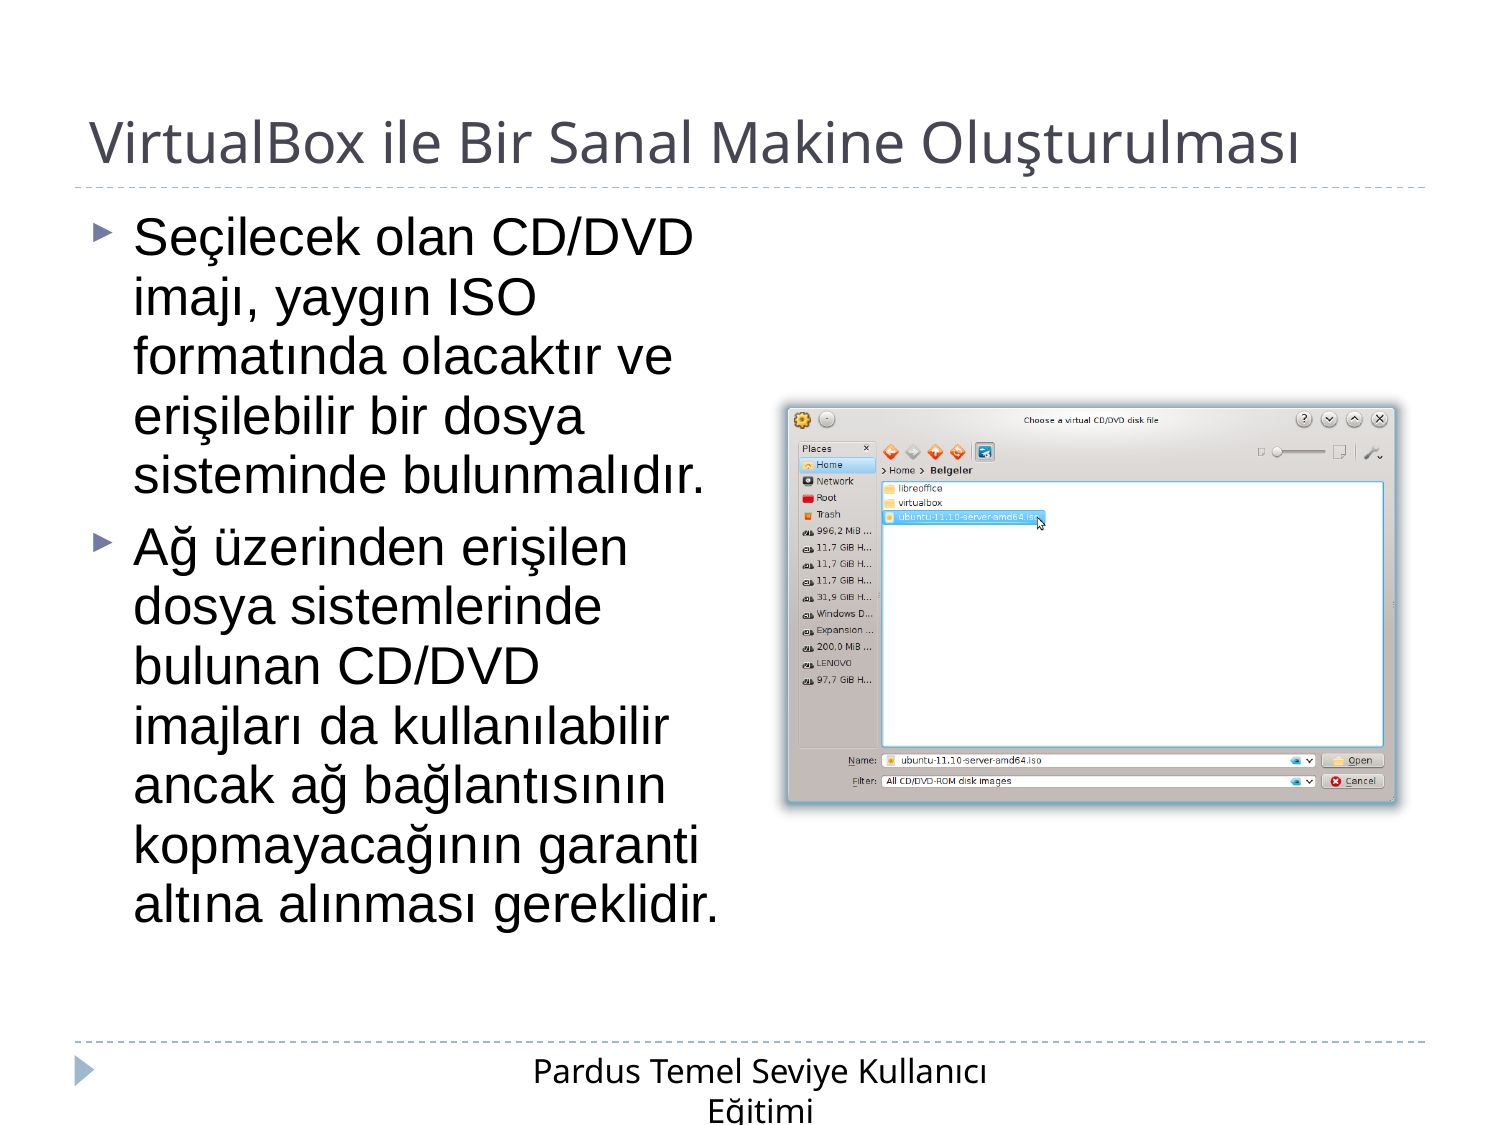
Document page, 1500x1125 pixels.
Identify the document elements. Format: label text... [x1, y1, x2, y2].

picture [759, 379, 1423, 830]
list Seçilecek olan CD/DVD imajı, yaygın ISO formatında olacaktır ve erişilebilir bir dosya sisteminde bulunmalıdır. Ağ üzerinden erişilen dosya sistemlerinde bulunan CD/DVD imajları da kullanılabilir ancak ağ bağlantısının kopmayacağının garanti altına alınması gereklidir. [75, 200, 738, 1010]
title VirtualBox ile Bir Sanal Makine Oluşturulması [75, 37, 1425, 188]
